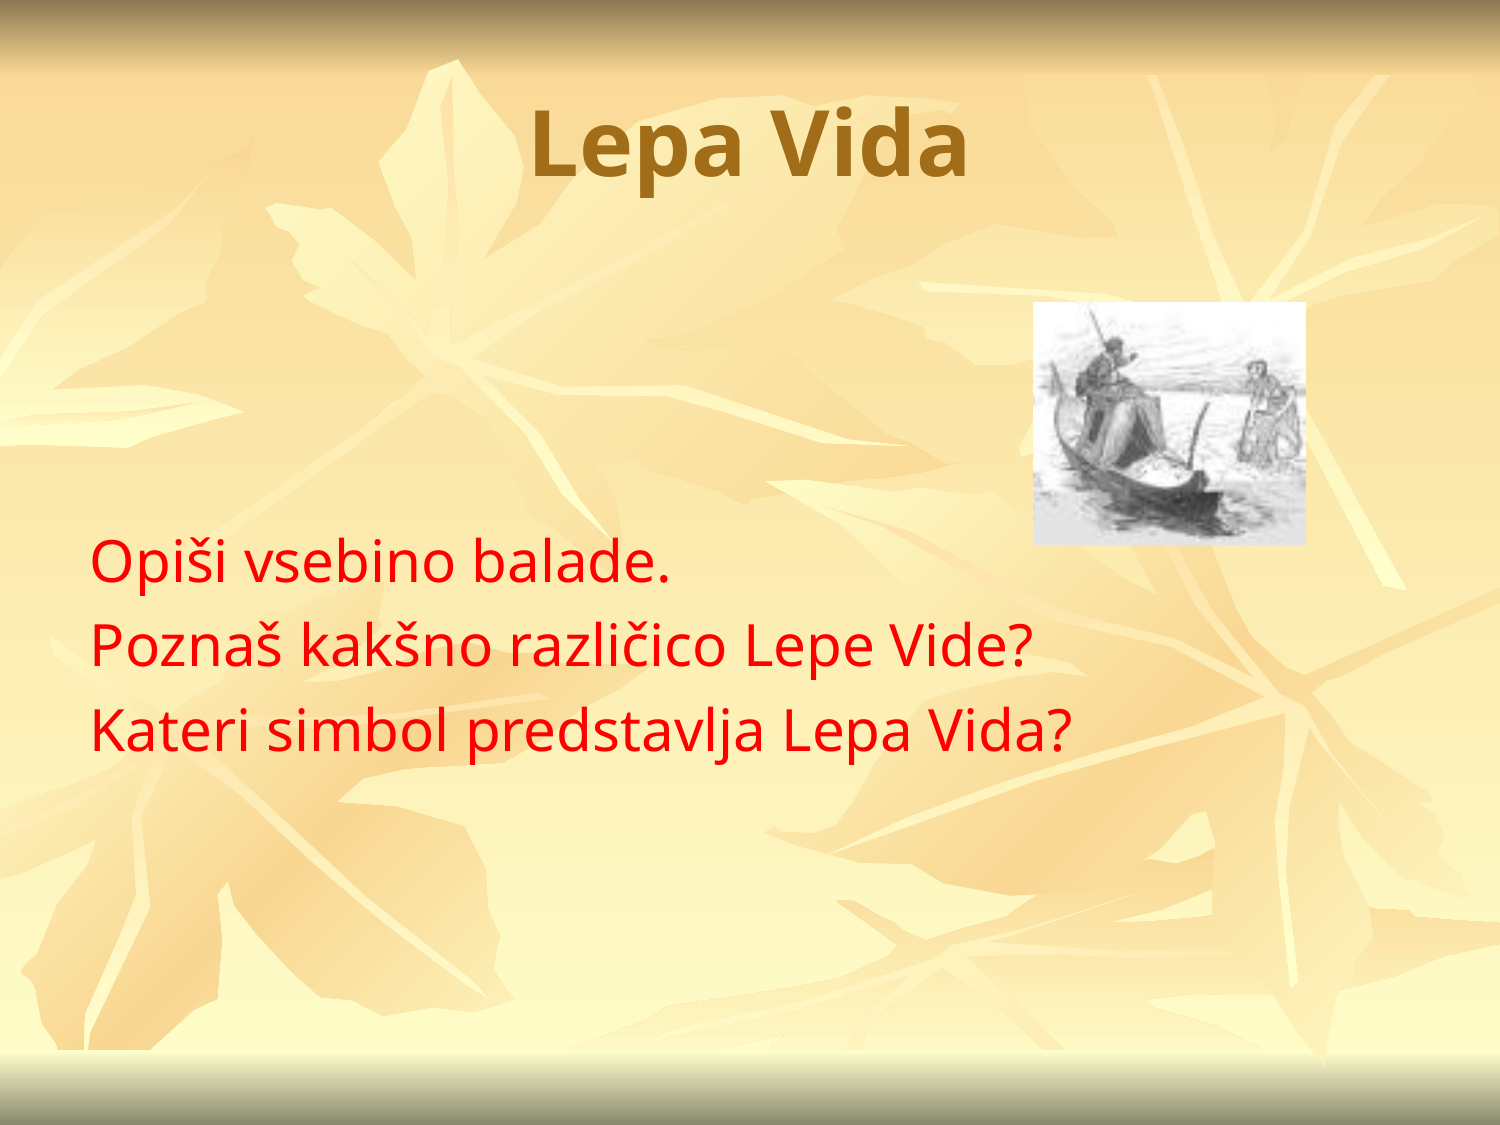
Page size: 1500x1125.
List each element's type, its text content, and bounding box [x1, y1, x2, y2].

picture [1033, 302, 1306, 545]
list Opiši vsebino balade. Poznaš kakšno različico Lepe Vide? Kateri simbol predstavlja Lepa Vida? [75, 262, 1425, 916]
title Lepa Vida [75, 37, 1425, 241]
